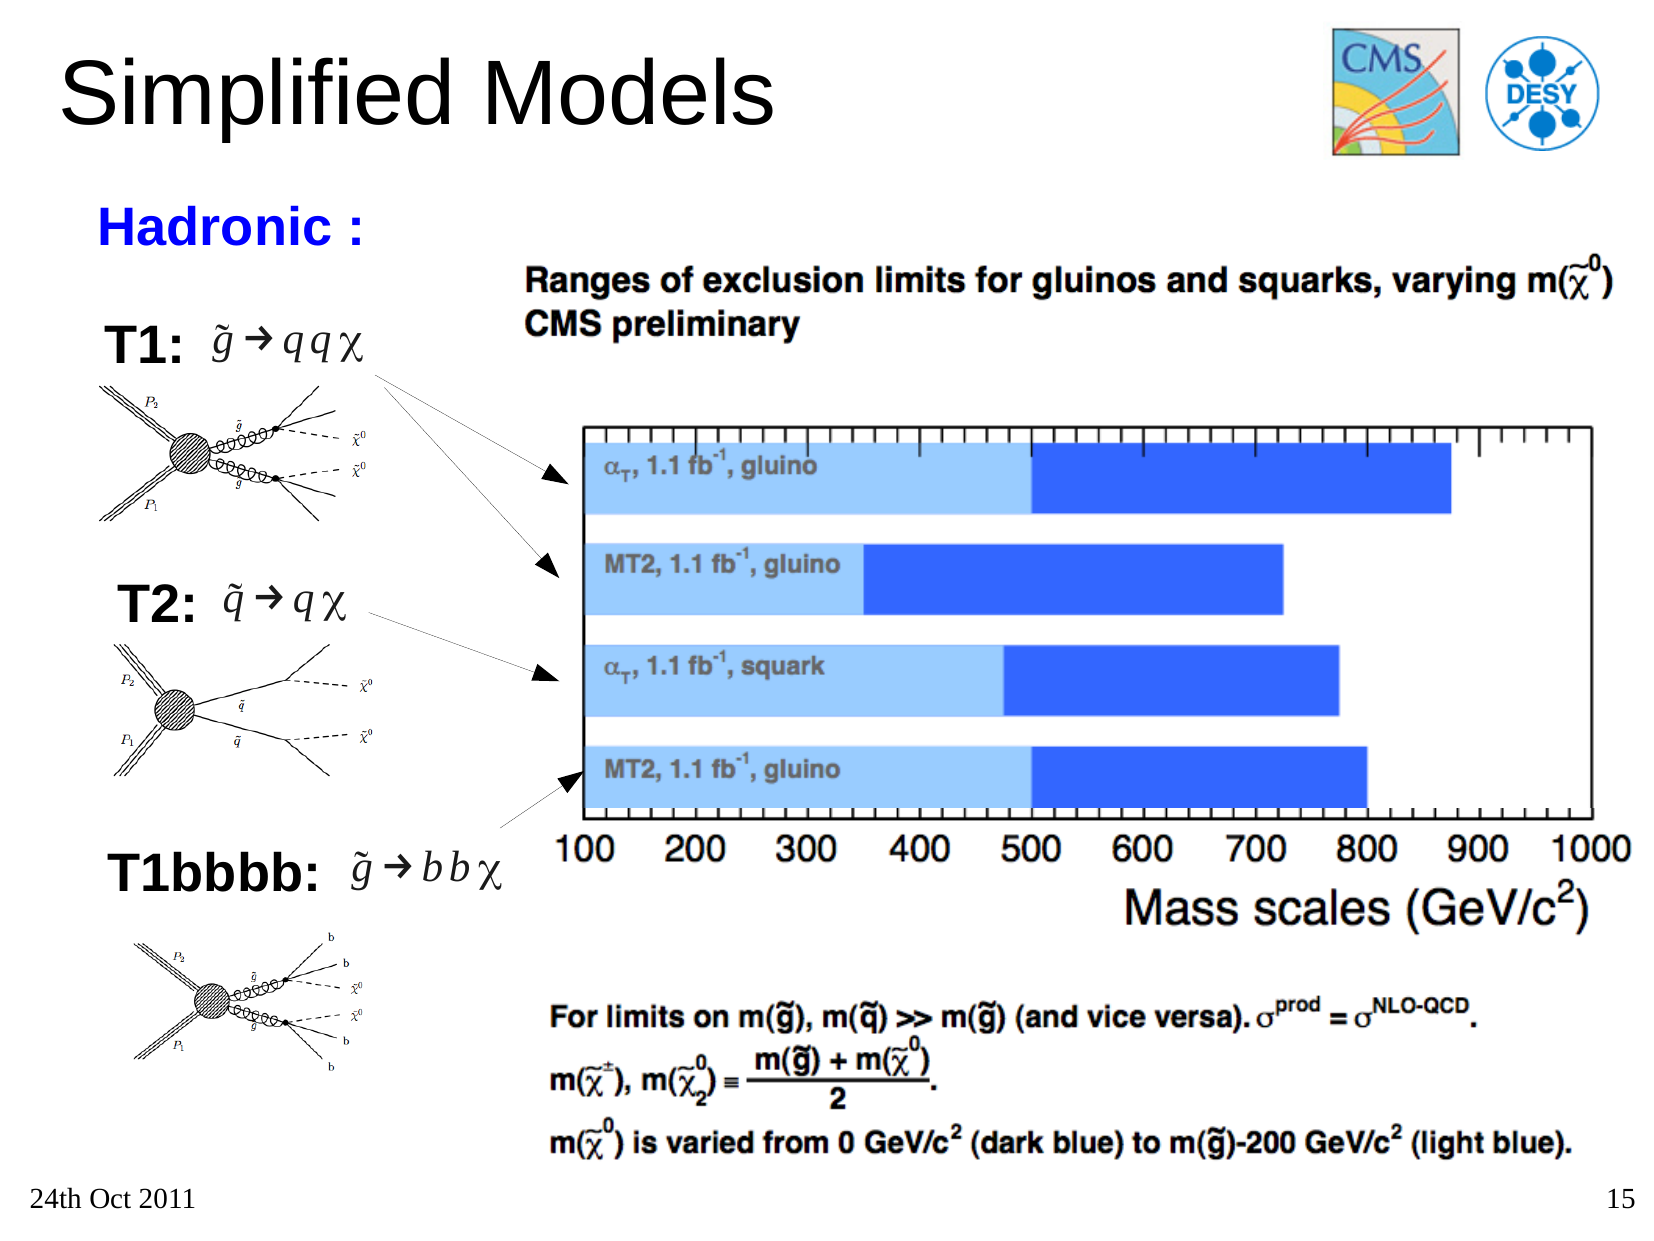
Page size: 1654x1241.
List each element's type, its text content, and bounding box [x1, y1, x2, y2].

picture [97, 630, 387, 781]
picture [515, 234, 1641, 352]
text_box T1bbbb: [92, 835, 336, 911]
chart [214, 574, 357, 624]
chart [201, 315, 373, 365]
text_box T2: [102, 566, 214, 642]
text_box Hadronic : [82, 188, 469, 295]
chart [337, 842, 512, 893]
picture [82, 374, 376, 526]
title Simplified Models [58, 23, 1547, 162]
picture [534, 985, 1595, 1177]
text_box T1: [89, 307, 201, 383]
picture [116, 923, 369, 1074]
picture [1484, 36, 1601, 151]
picture [531, 415, 1643, 944]
picture [1323, 21, 1474, 160]
